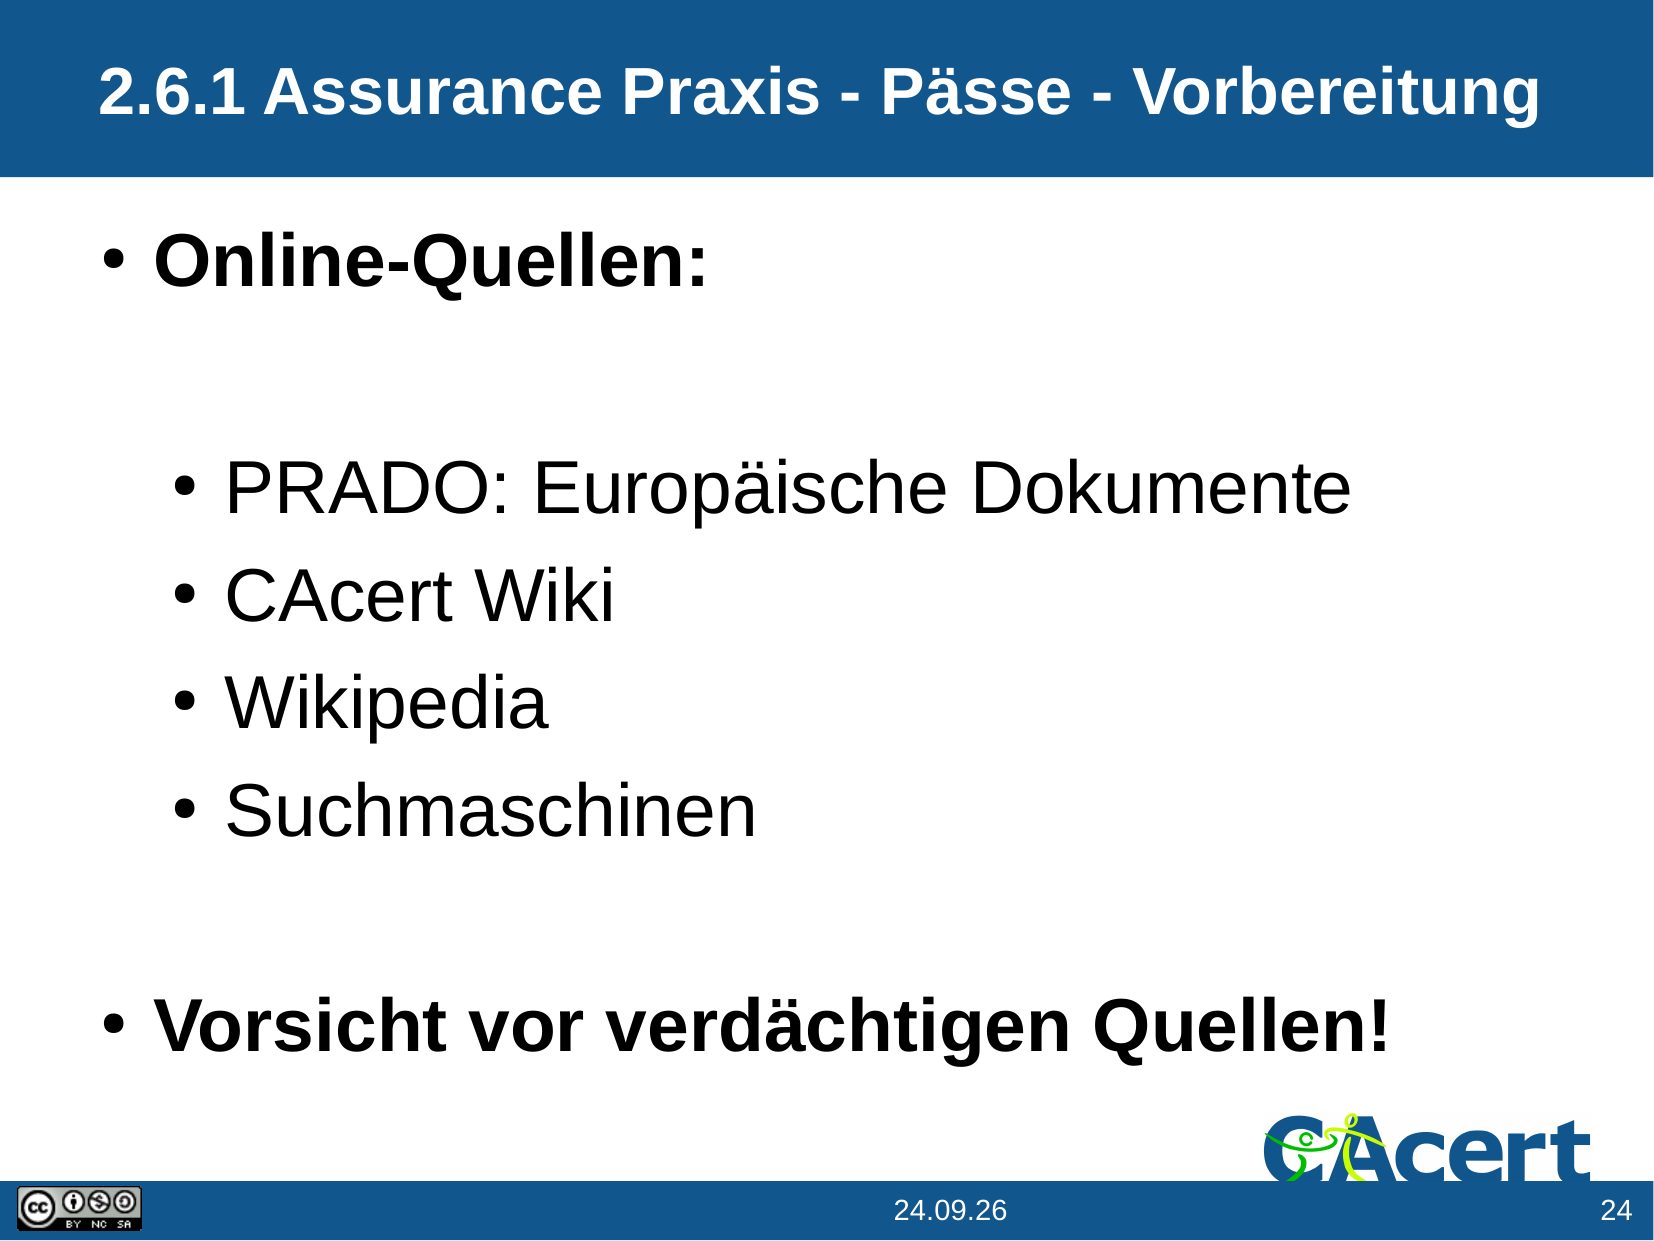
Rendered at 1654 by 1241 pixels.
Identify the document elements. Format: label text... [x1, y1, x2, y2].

picture [17, 1186, 142, 1231]
picture [1263, 1112, 1591, 1181]
title 2.6.1 Assurance Praxis - Pässe - Vorbereitung [76, 17, 1565, 166]
list Online-Quellen: PRADO: Europäische Dokumente CAcert Wiki Wikipedia Suchmaschinen Vorsicht vor verdächtigen Quellen! [82, 218, 1571, 1091]
